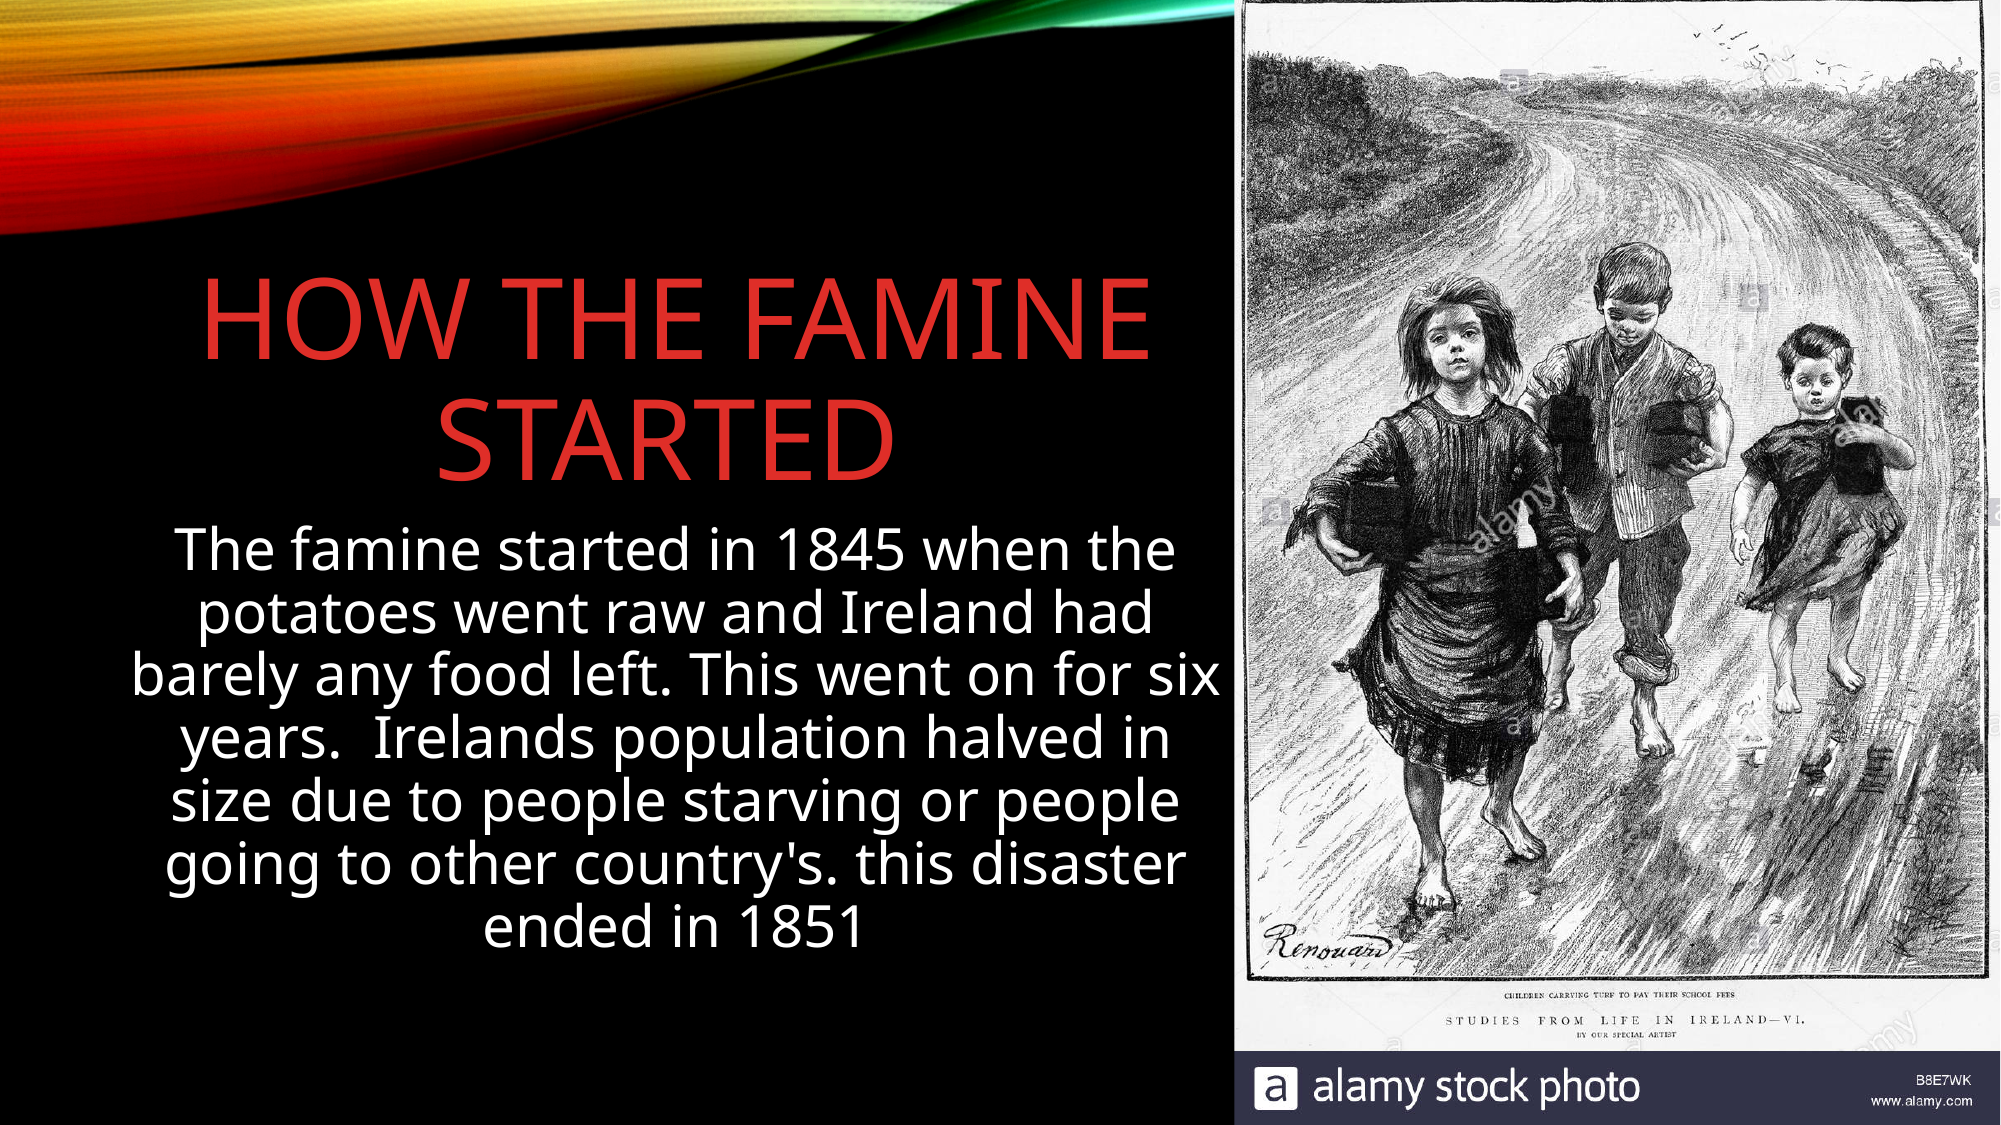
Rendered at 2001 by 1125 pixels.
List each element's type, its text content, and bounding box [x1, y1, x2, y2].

list The famine started in 1845 when the potatoes went raw and Ireland had barely any food left. This went on for six years. Irelands population halved in size due to people starving or people going to other country's. this disaster ended in 1851 [112, 512, 1240, 1021]
title HOW THE famine started [112, 249, 1234, 512]
picture [1234, 0, 2000, 1125]
